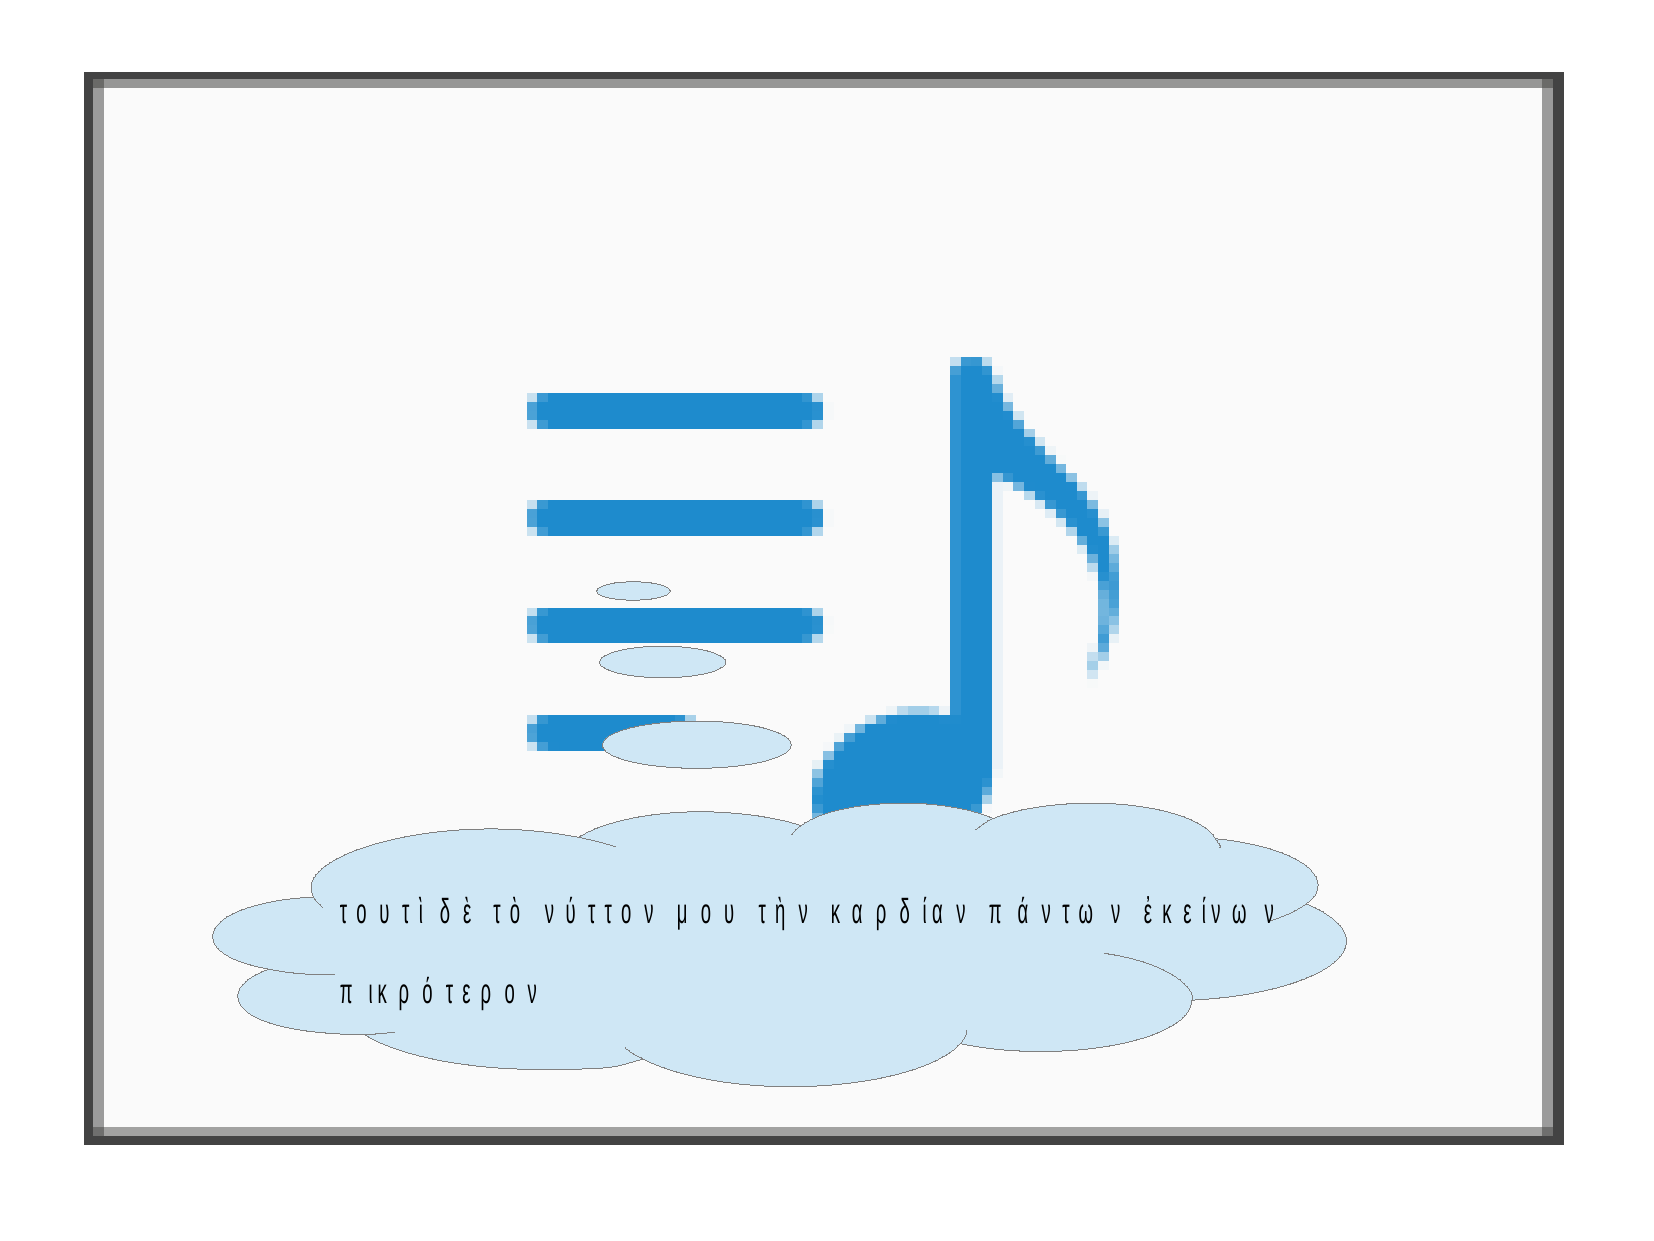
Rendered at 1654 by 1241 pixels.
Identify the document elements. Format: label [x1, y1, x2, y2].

text_box [82, 70, 1565, 1146]
picture [339, 891, 1285, 1069]
